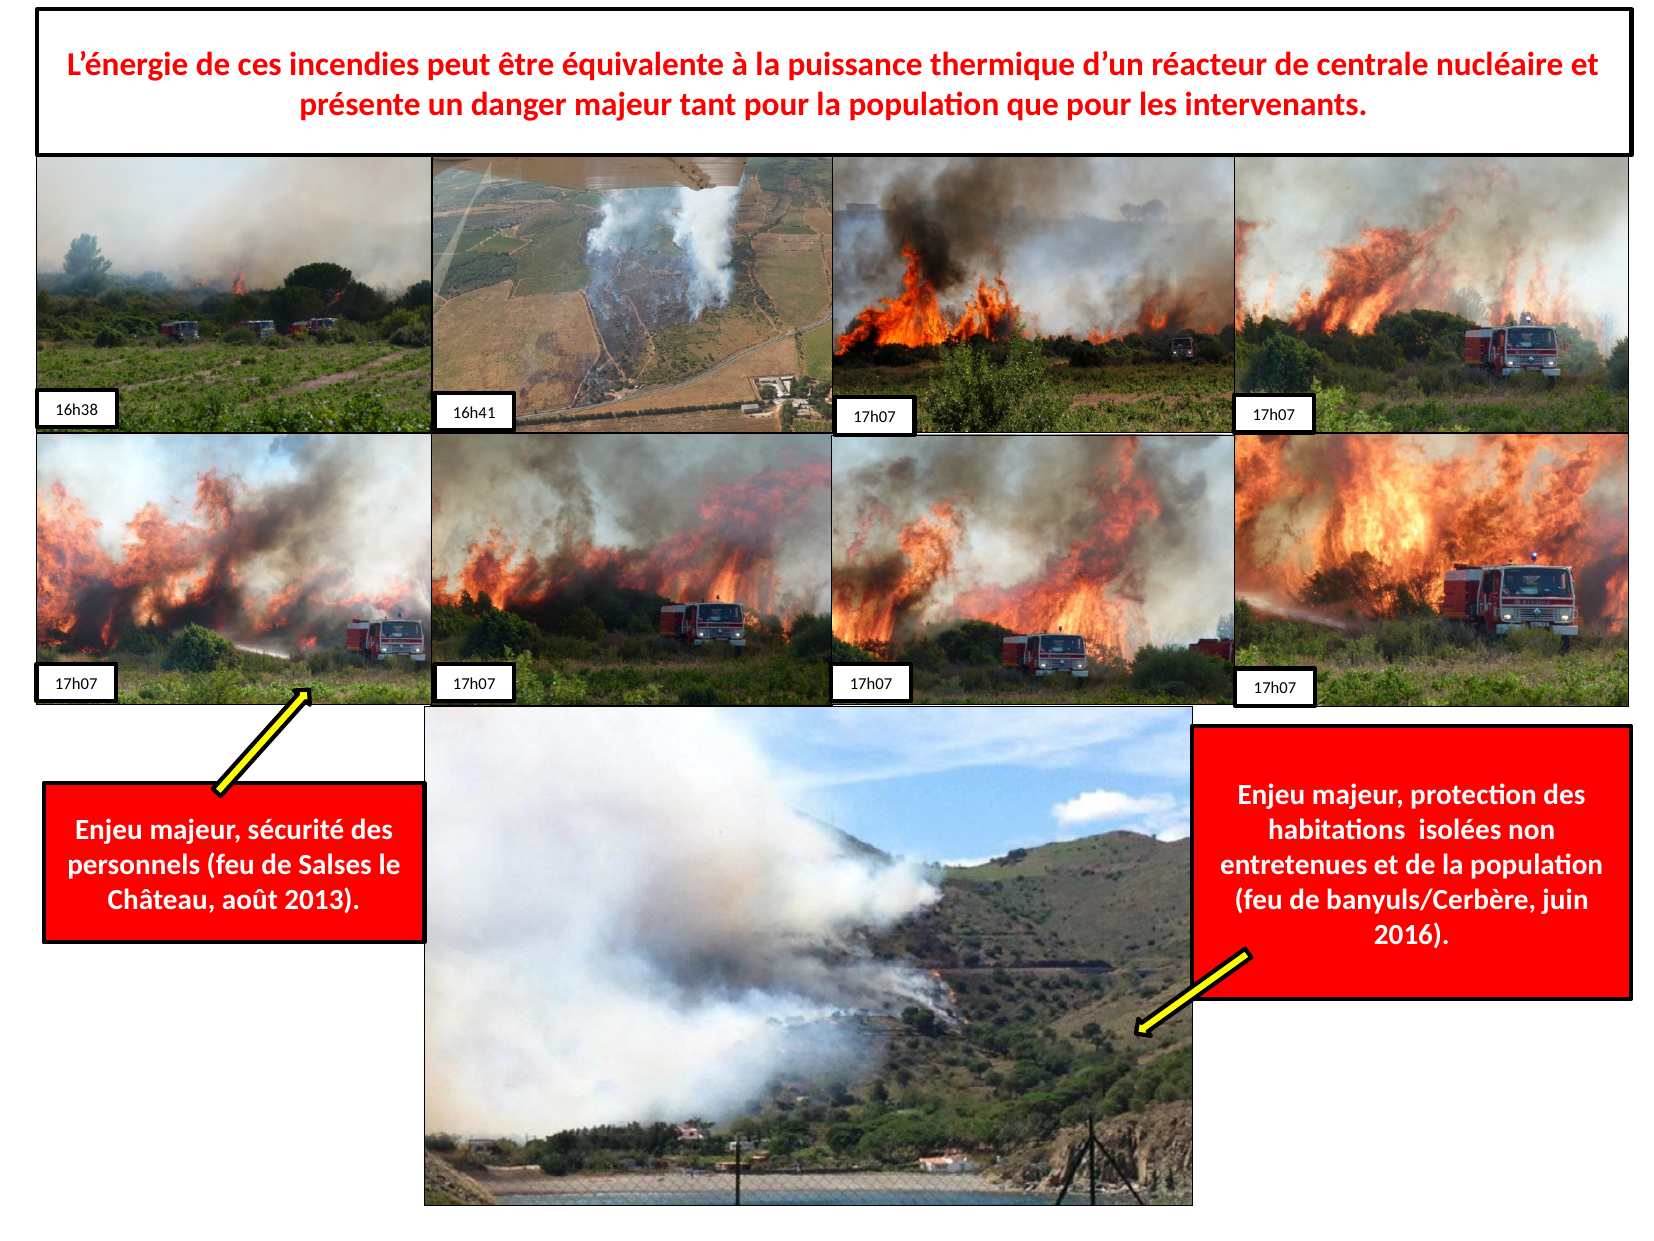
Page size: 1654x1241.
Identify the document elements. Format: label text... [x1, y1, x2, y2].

picture [36, 155, 1629, 1206]
text_box 17h07 [434, 663, 515, 702]
text_box 17h07 [834, 397, 915, 435]
text_box Enjeu majeur, sécurité des personnels (feu de Salses le Château, août 2013). [43, 782, 425, 943]
text_box 17h07 [36, 663, 117, 702]
text_box [1135, 948, 1252, 1036]
text_box [212, 689, 310, 797]
text_box 17h07 [1235, 668, 1315, 707]
text_box 17h07 [831, 663, 912, 702]
text_box L’énergie de ces incendies peut être équivalente à la puissance thermique d’un réacteur de centrale nucléaire et présente un danger majeur tant pour la population que pour les intervenants. [37, 9, 1632, 156]
text_box 17h07 [1234, 394, 1314, 433]
text_box Enjeu majeur, protection des habitations isolées non entretenues et de la population (feu de banyuls/Cerbère, juin 2016). [1192, 726, 1632, 999]
text_box 16h38 [37, 389, 117, 428]
text_box 16h41 [434, 392, 515, 431]
